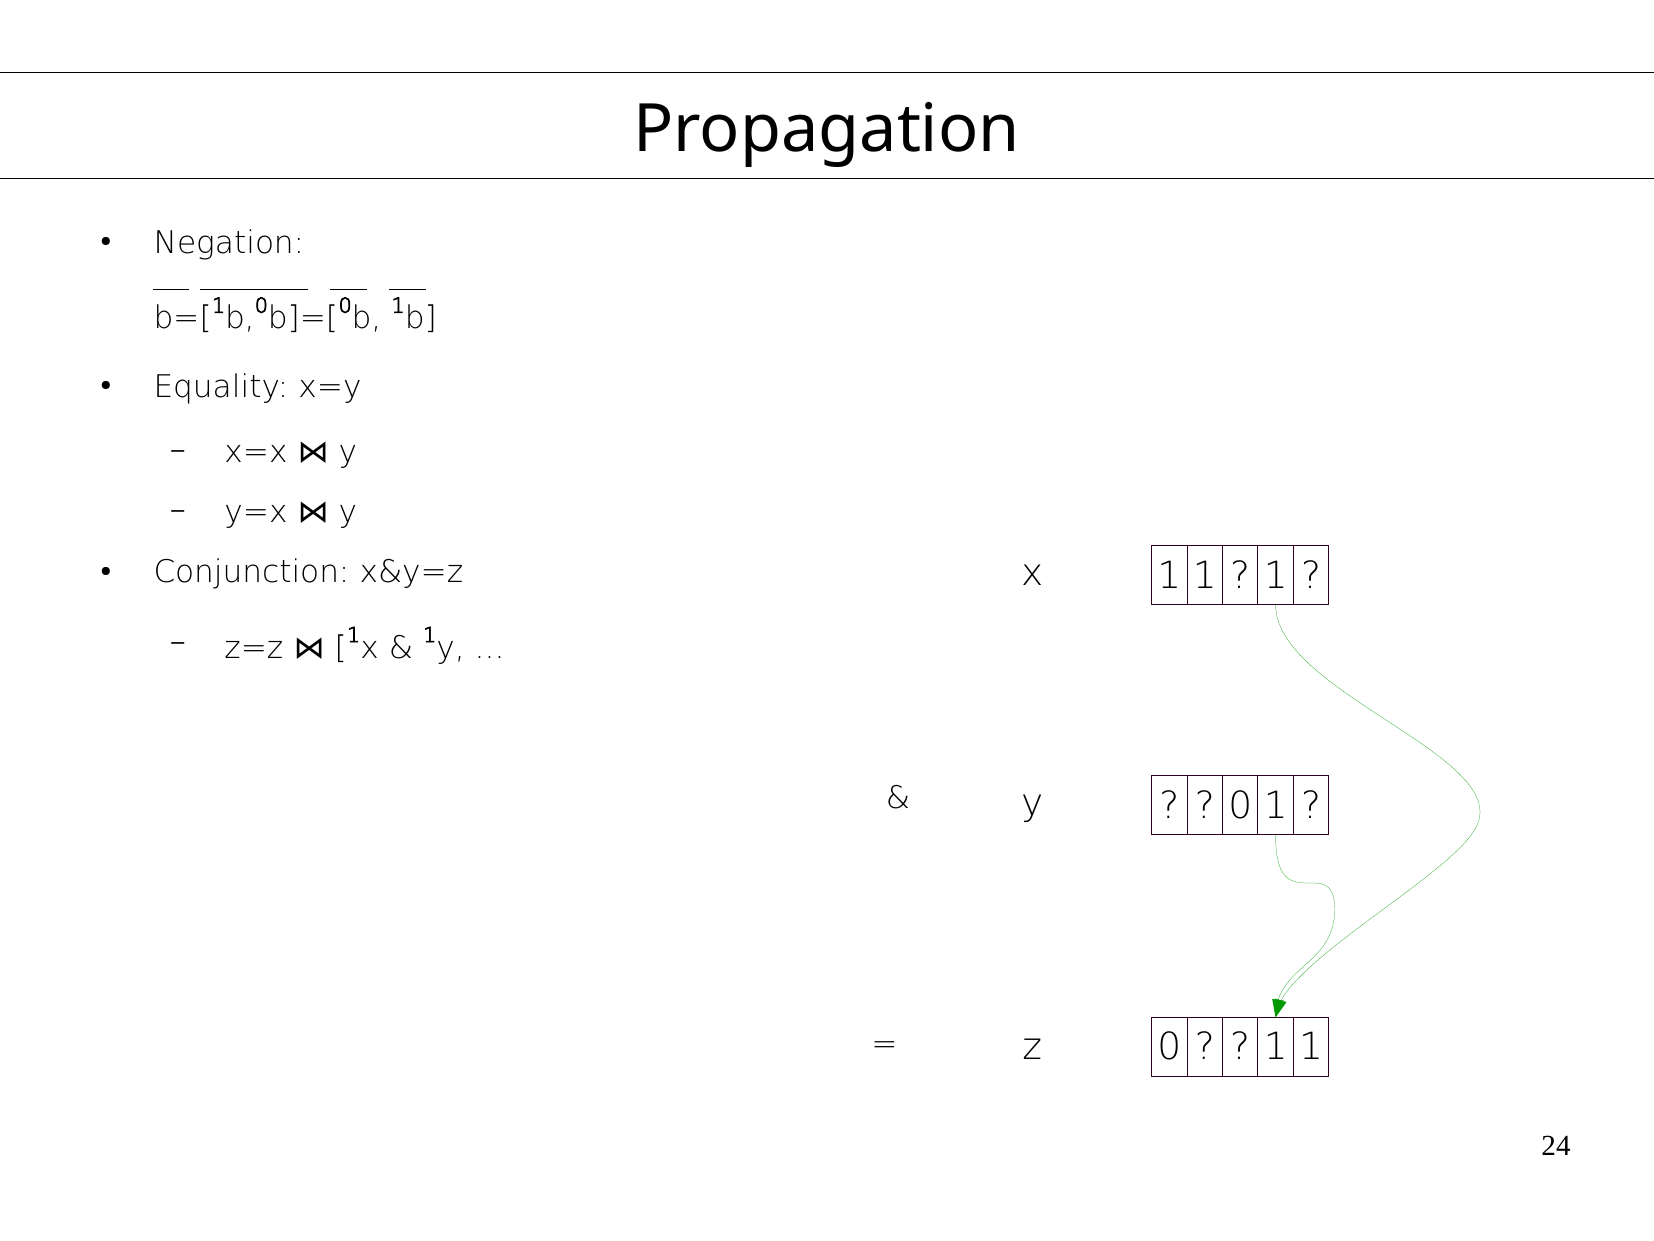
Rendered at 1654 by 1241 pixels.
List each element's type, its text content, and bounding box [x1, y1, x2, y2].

text_box 1 [1257, 1017, 1293, 1077]
list Negation: b=[1b,0b]=[0b, 1b] Equality: x=y x=x ⋈ y y=x ⋈ y Conjunction: x&y=z z=z ⋈ [1x & 1y, ... [82, 224, 1241, 1193]
text_box ? [1222, 1017, 1257, 1077]
text_box 1 [1257, 545, 1293, 605]
text_box 1 [1257, 775, 1293, 835]
text_box z [1007, 1017, 1058, 1077]
text_box 1 [1187, 545, 1222, 605]
text_box ? [1293, 775, 1329, 835]
text_box ? [1151, 775, 1187, 835]
text_box & [885, 779, 936, 832]
text_box ? [1187, 1017, 1222, 1077]
text_box ? [1222, 545, 1257, 605]
text_box ? [1187, 775, 1222, 835]
text_box 0 [1151, 1017, 1187, 1077]
text_box = [871, 1025, 910, 1068]
text_box x [1006, 543, 1059, 603]
text_box Propagation [0, 72, 1654, 166]
text_box 1 [1293, 1017, 1329, 1077]
text_box y [1006, 773, 1059, 833]
text_box 1 [1151, 545, 1187, 605]
text_box 0 [1222, 775, 1257, 835]
text_box ? [1293, 545, 1329, 605]
